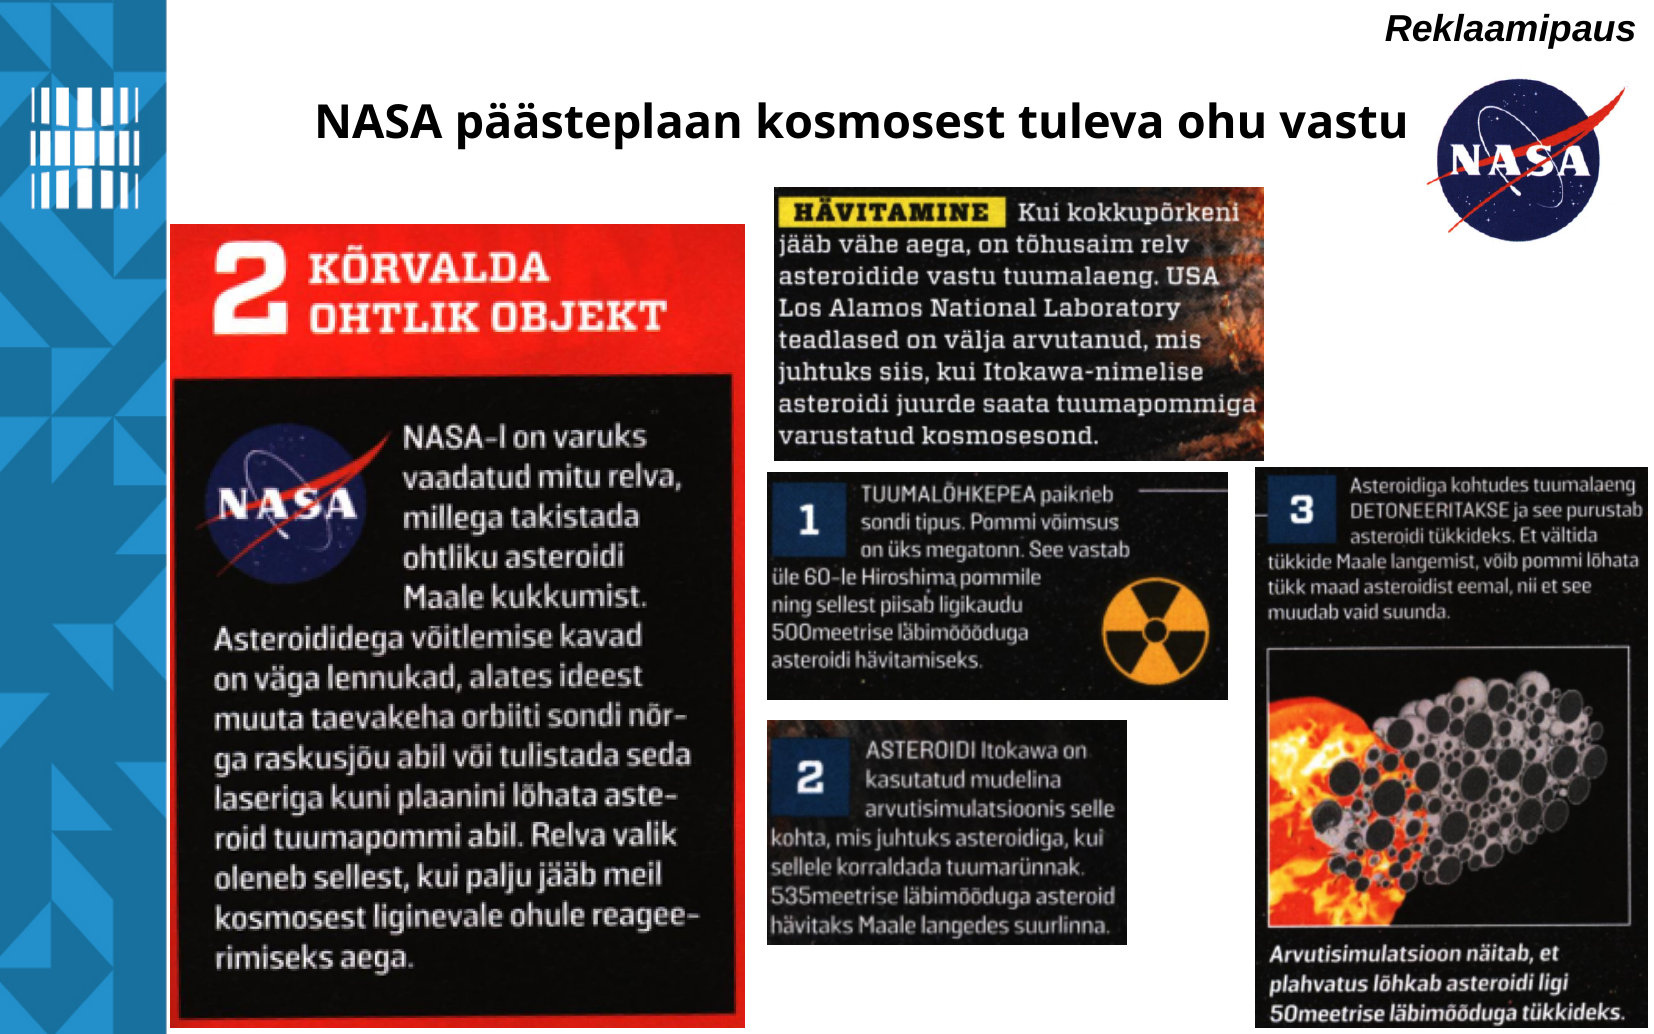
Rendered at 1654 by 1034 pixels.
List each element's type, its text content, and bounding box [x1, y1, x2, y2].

picture [767, 472, 1228, 700]
picture [42, 108, 132, 208]
picture [170, 224, 745, 1028]
picture [767, 720, 1127, 945]
list NASA päästeplaan kosmosest tuleva ohu vastu [314, 88, 1418, 214]
picture [774, 187, 1264, 461]
picture [1255, 467, 1648, 1028]
picture [1422, 65, 1630, 249]
